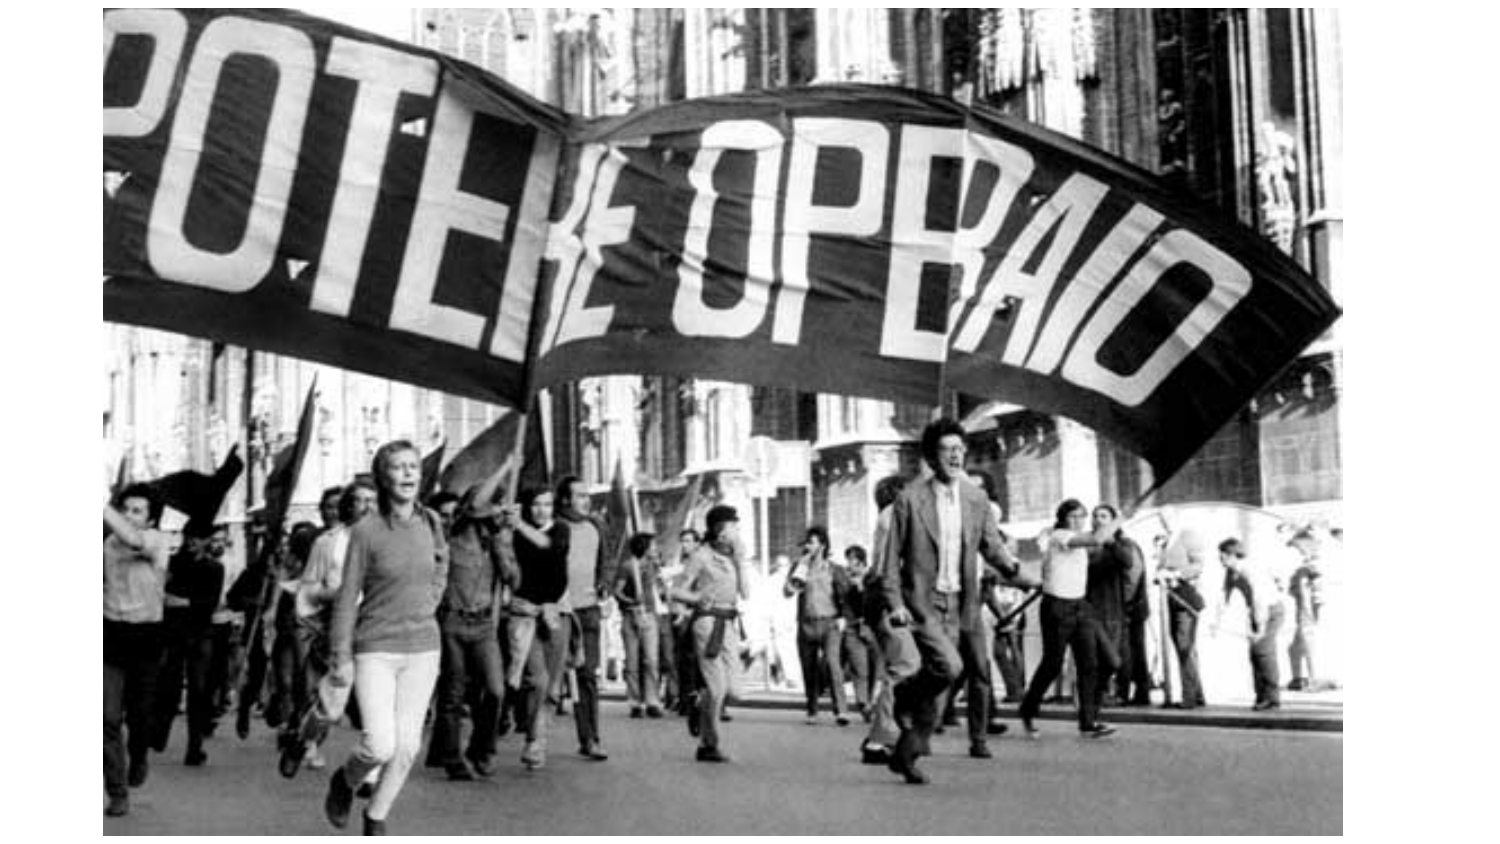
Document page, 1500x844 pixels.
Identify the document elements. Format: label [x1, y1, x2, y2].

picture [103, 8, 1343, 836]
